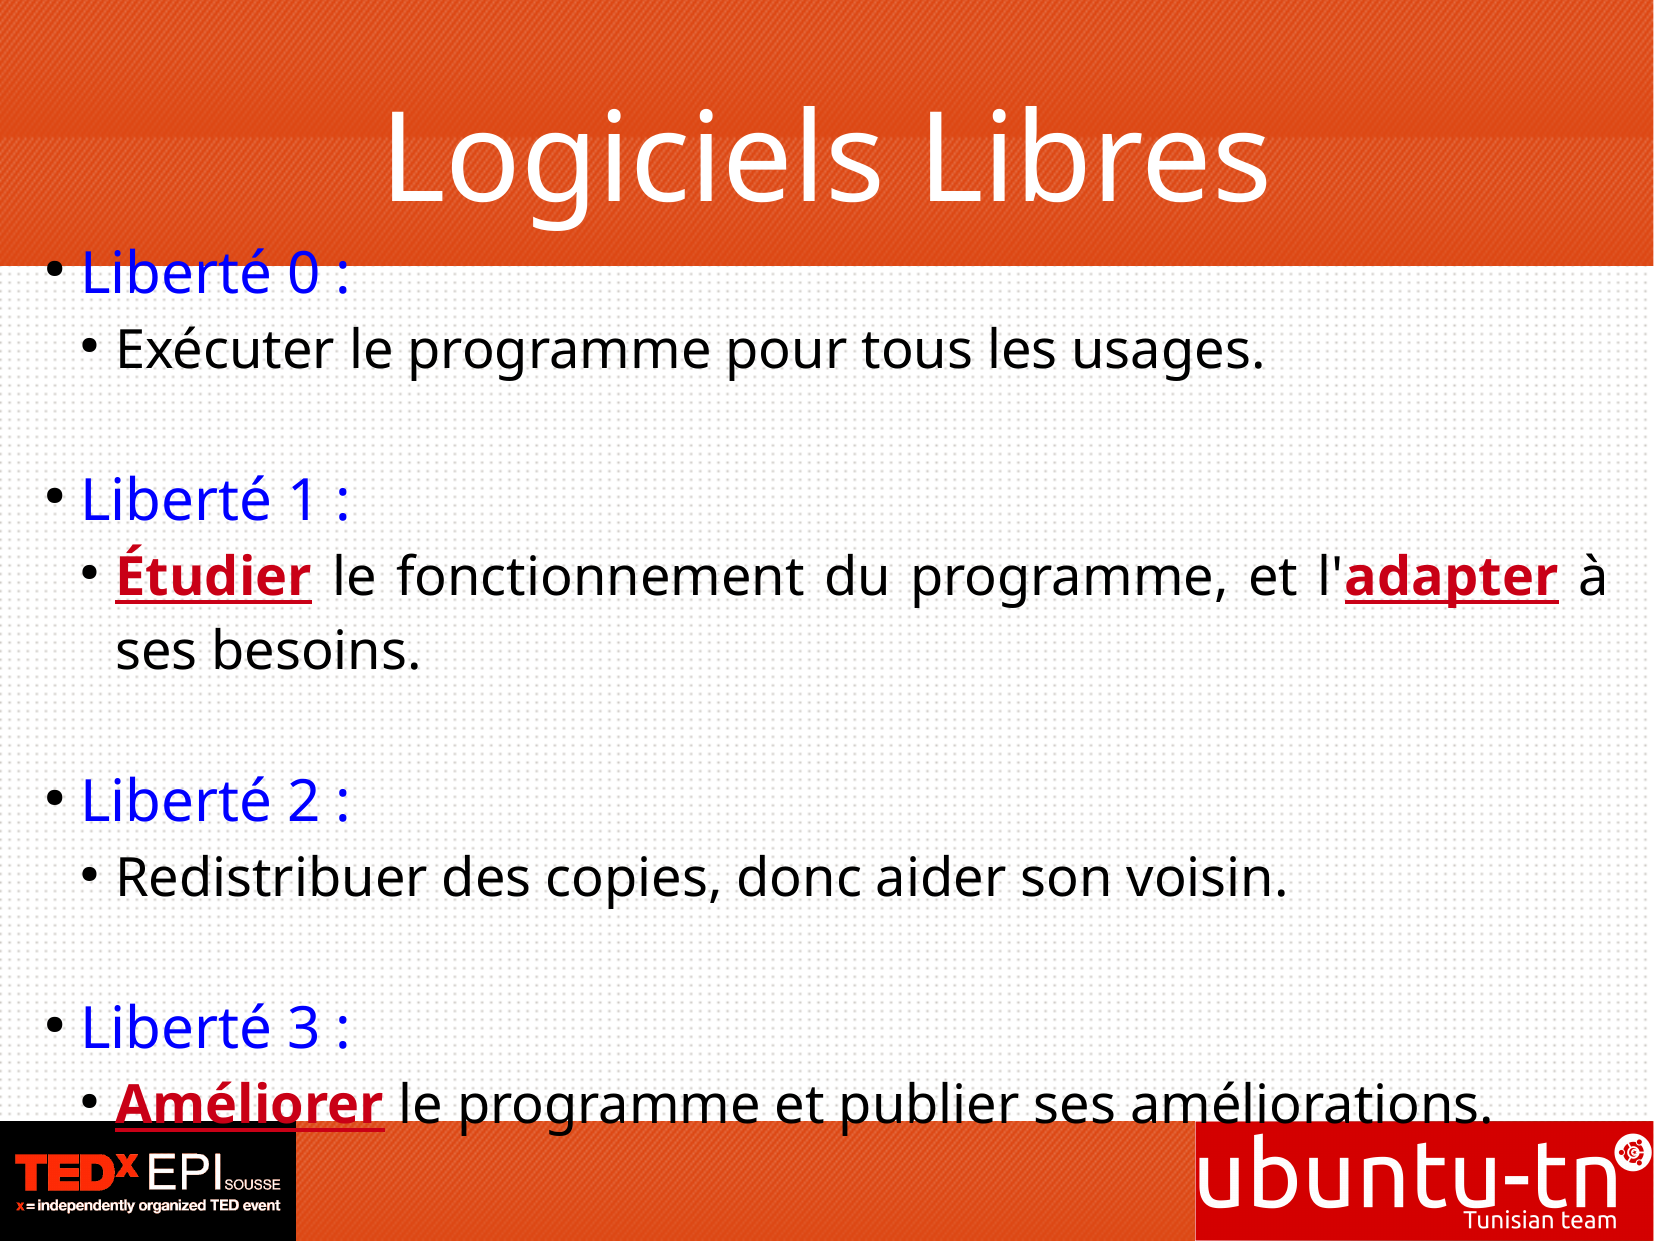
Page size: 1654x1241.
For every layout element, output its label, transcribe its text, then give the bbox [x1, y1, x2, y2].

subtitle Liberté 0 : Exécuter le programme pour tous les usages. Liberté 1 : Étudier le fonctionnement du programme, et l'adapter à ses besoins. Liberté 2 : Redistribuer des copies, donc aider son voisin. Liberté 3 : Améliorer le programme et publier ses améliorations. [44, 311, 1610, 1059]
title Logiciels Libres [82, 49, 1571, 257]
picture [0, 0, 1654, 1241]
